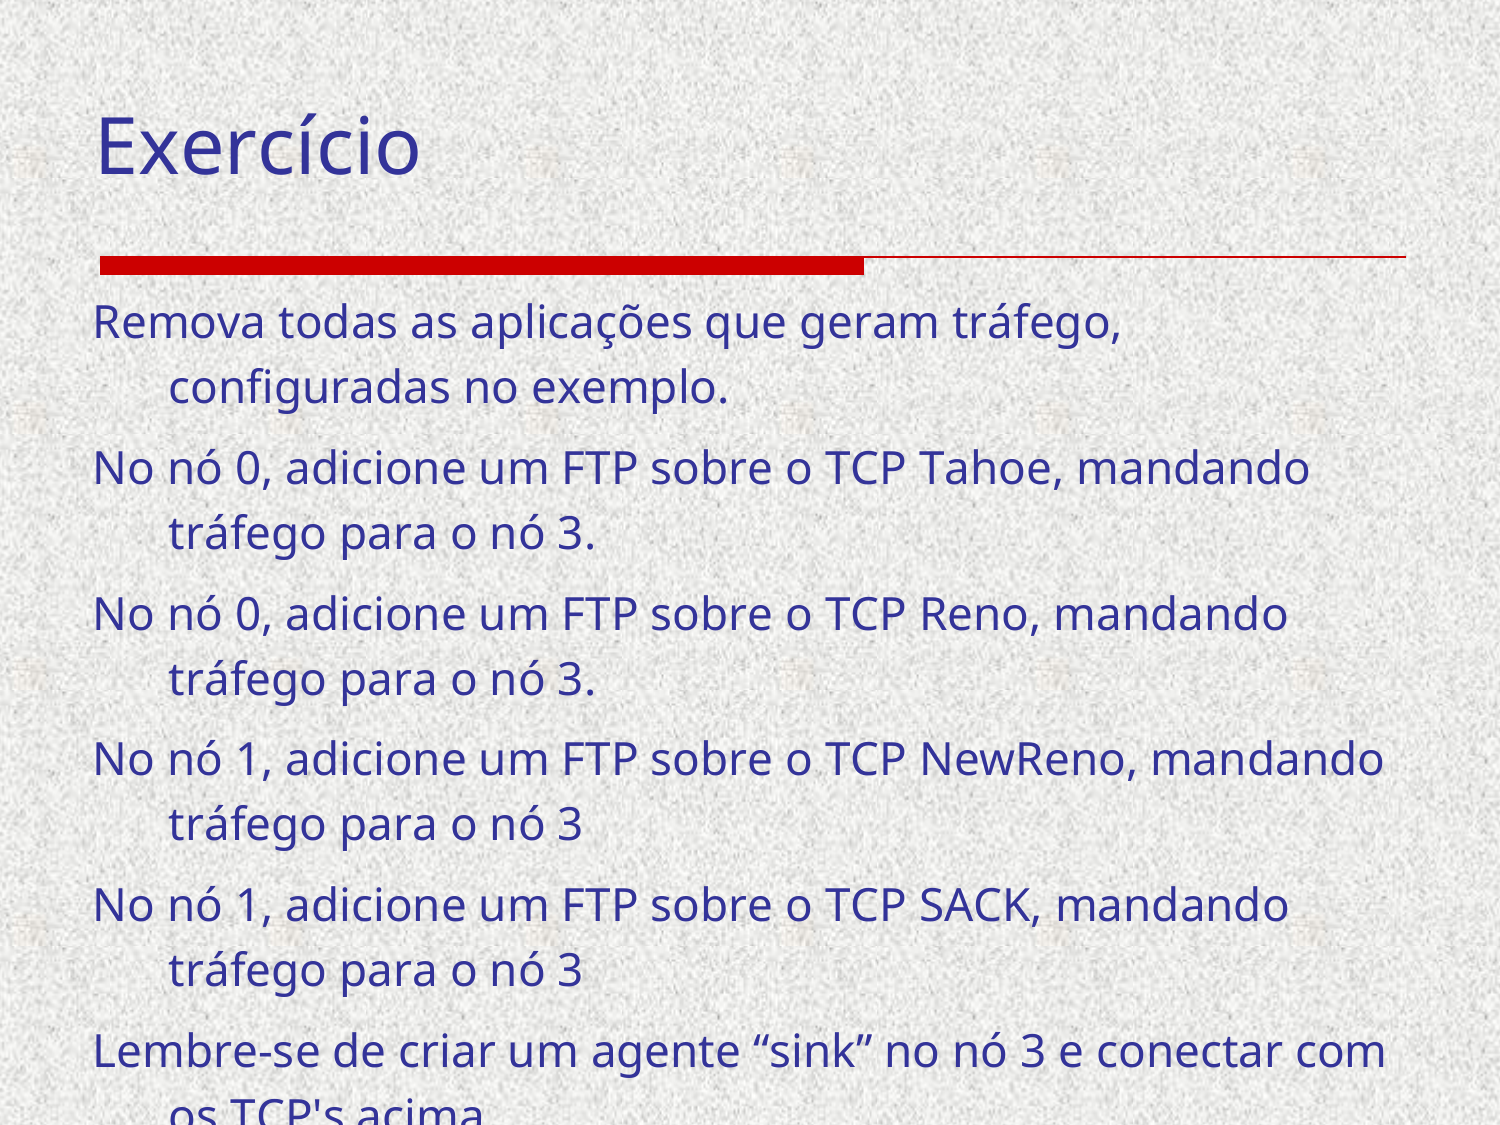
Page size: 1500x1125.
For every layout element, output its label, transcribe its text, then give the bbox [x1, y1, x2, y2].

picture [0, 0, 1500, 1125]
picture [175, 1110, 189, 1125]
picture [440, 1110, 451, 1125]
list Remova todas as aplicações que geram tráfego, configuradas no exemplo. No nó 0, adicione um FTP sobre o TCP Tahoe, mandando tráfego para o nó 3. No nó 0, adicione um FTP sobre o TCP Reno, mandando tráfego para o nó 3. No nó 1, adicione um FTP sobre o TCP NewReno, mandando tráfego para o nó 3 No nó 1, adicione um FTP sobre o TCP SACK, mandando tráfego para o nó 3 Lembre-se de criar um agente “sink” no nó 3 e conectar com os TCP's acima. [92, 287, 1405, 1053]
picture [294, 1103, 306, 1116]
picture [362, 1120, 374, 1125]
title Exercício [94, 35, 1406, 249]
picture [424, 1110, 436, 1125]
picture [465, 1120, 477, 1125]
